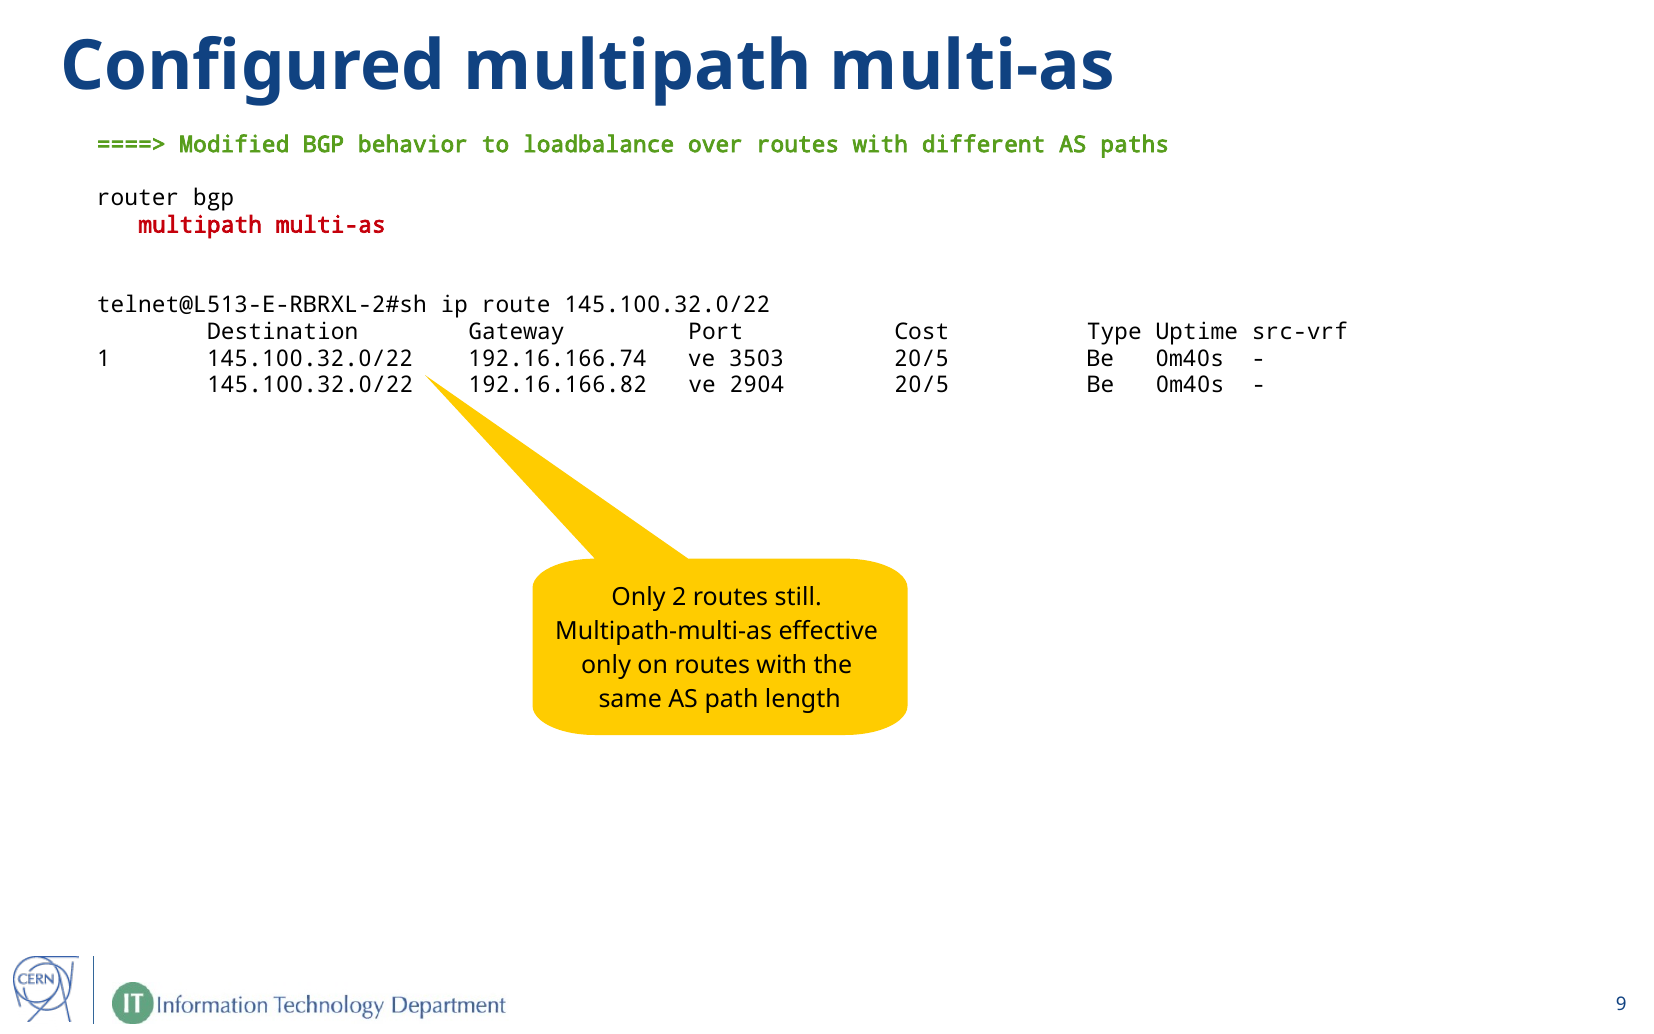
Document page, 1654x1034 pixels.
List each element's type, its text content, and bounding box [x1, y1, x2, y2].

title Configured multipath multi-as [60, 0, 1528, 138]
picture [13, 956, 79, 1032]
text_box ====> Modified BGP behavior to loadbalance over routes with different AS paths router bgp multipath multi-as telnet@L513-E-RBRXL-2#sh ip route 145.100.32.0/22 Destination Gateway Port Cost Type Uptime src-vrf 1 145.100.32.0/22 192.16.166.74 ve 3503 20/5 Be 0m40s - 145.100.32.0/22 192.16.166.82 ve 2904 20/5 Be 0m40s - [82, 123, 1638, 1032]
text_box Only 2 routes still. Multipath-multi-as effective only on routes with the same AS path length [425, 375, 908, 736]
